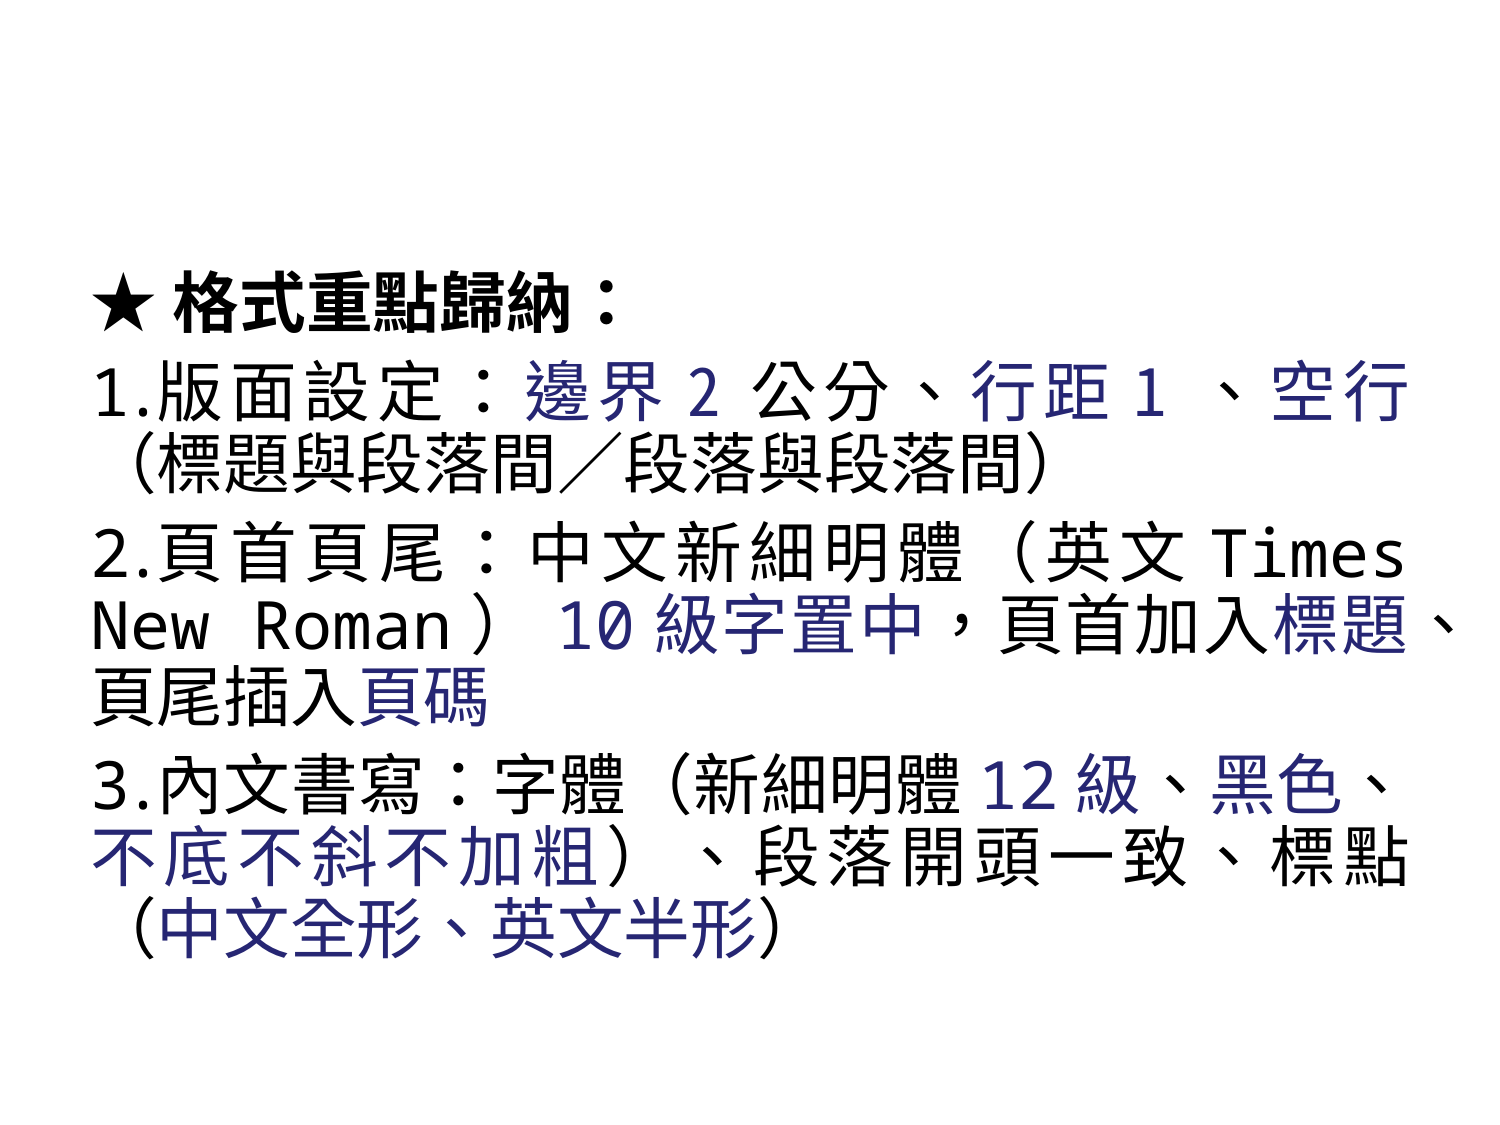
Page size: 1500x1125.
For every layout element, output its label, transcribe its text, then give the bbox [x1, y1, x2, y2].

list ★格式重點歸納： 版面設定：邊界2公分、行距1、空行（標題與段落間／段落與段落間） 頁首頁尾：中文新細明體（英文Times New Roman）10級字置中，頁首加入標題、頁尾插入頁碼 內文書寫：字體（新細明體12級、黑色、不底不斜不加粗）、段落開頭一致、標點（中文全形、英文半形） [75, 262, 1426, 1005]
